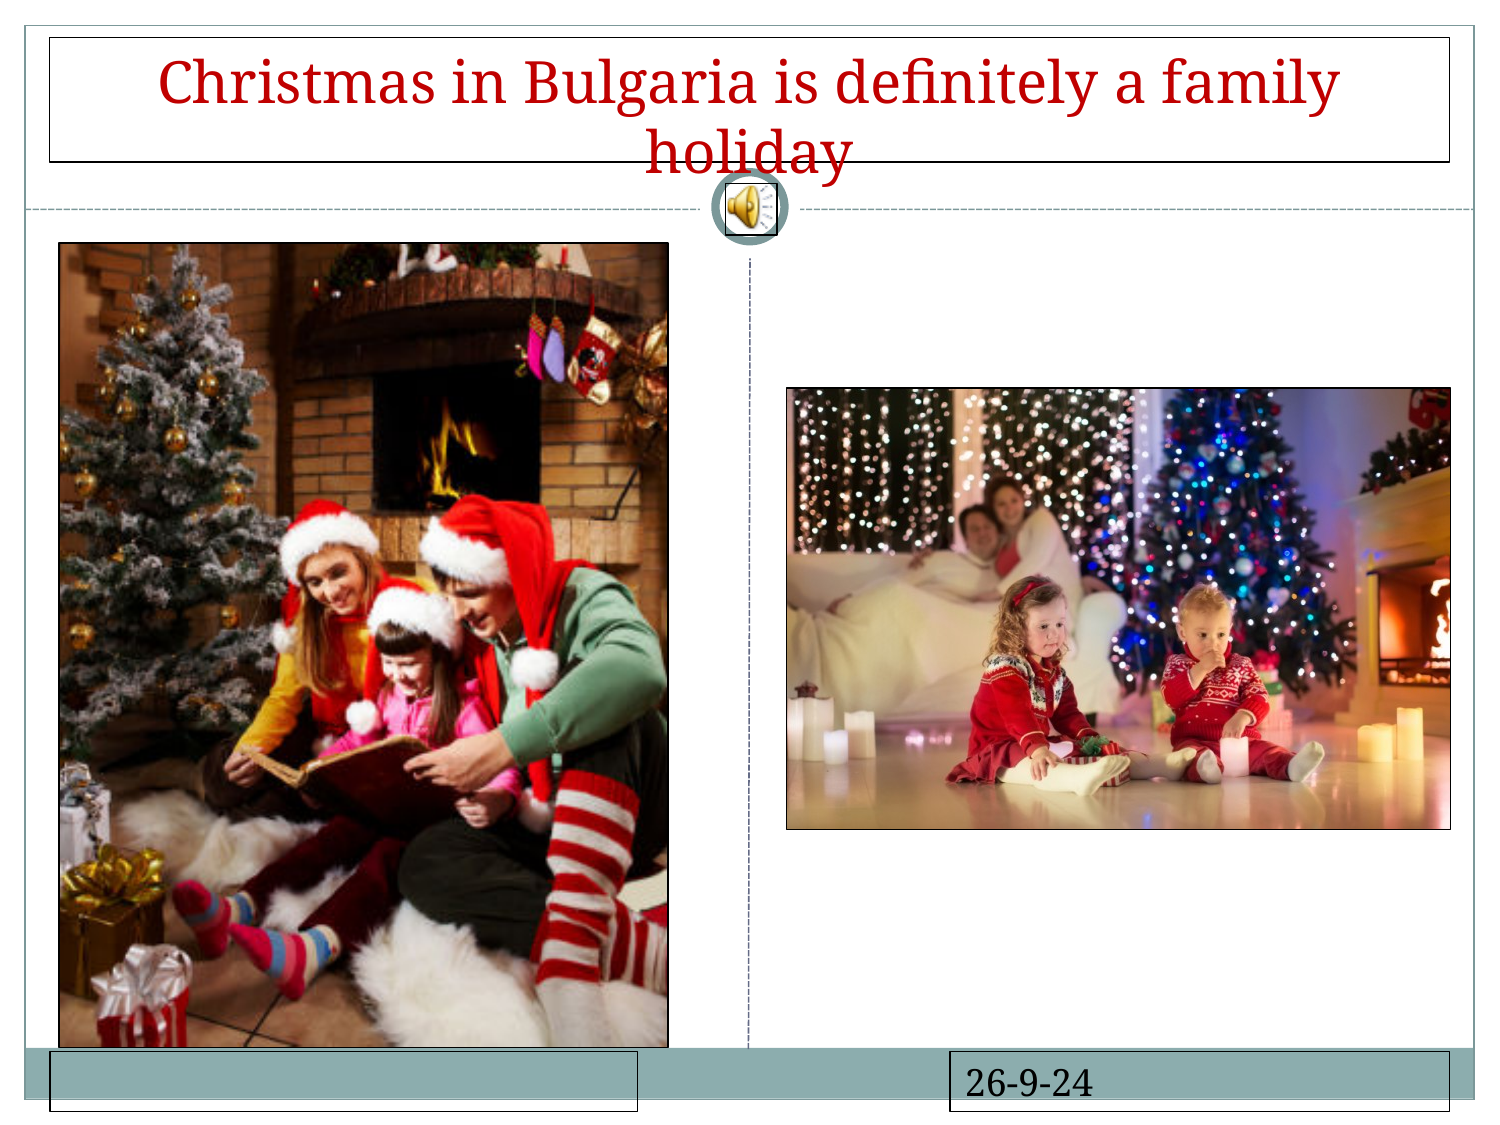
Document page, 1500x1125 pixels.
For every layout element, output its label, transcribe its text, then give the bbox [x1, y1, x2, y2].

text_box [50, 1051, 638, 1112]
picture [726, 184, 777, 235]
picture [787, 388, 1450, 829]
text_box 2018-12-13 [950, 1051, 1450, 1112]
title Christmas in Bulgaria is definitely a family holiday [49, 37, 1450, 162]
picture [59, 243, 668, 1047]
